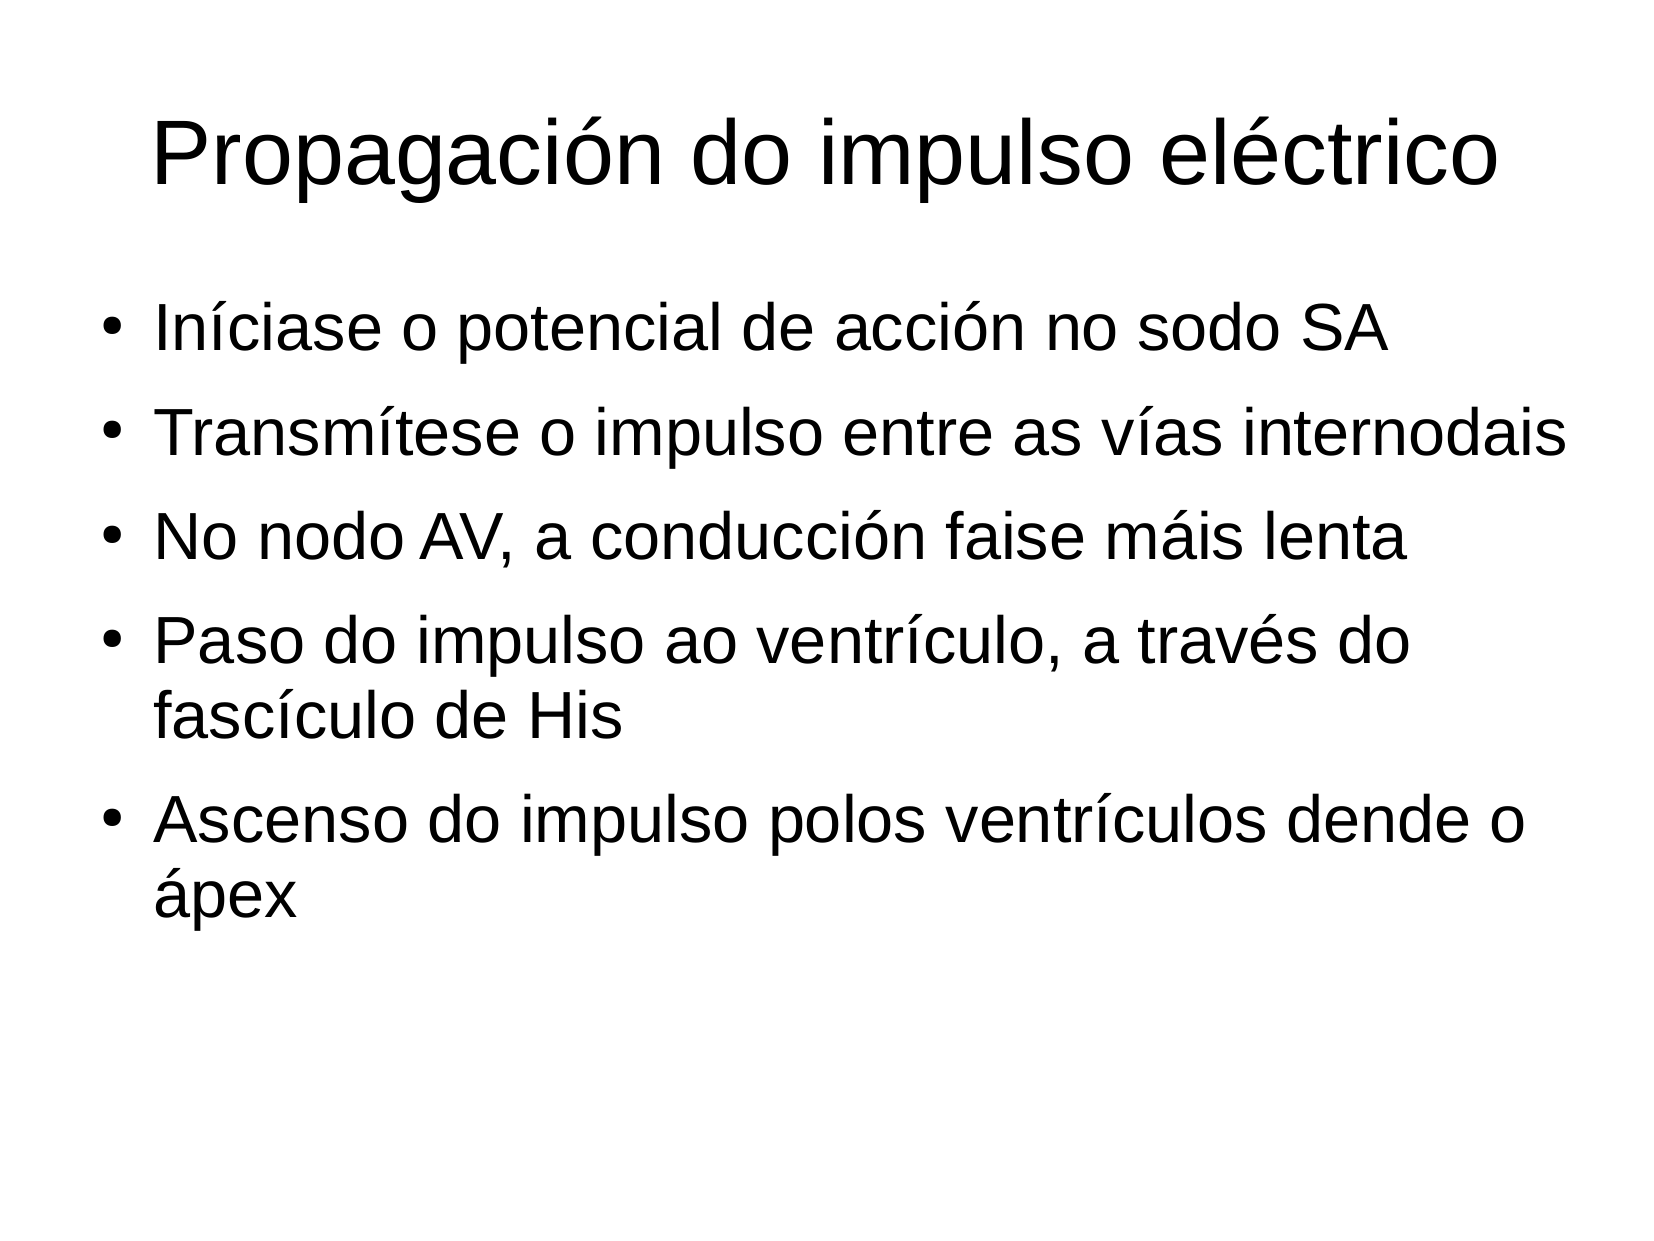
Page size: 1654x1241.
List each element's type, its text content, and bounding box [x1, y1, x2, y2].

title Propagación do impulso eléctrico [82, 49, 1571, 257]
list Iníciase o potencial de acción no sodo SA Transmítese o impulso entre as vías internodais No nodo AV, a conducción faise máis lenta Paso do impulso ao ventrículo, a través do fascículo de His Ascenso do impulso polos ventrículos dende o ápex [82, 290, 1571, 1010]
